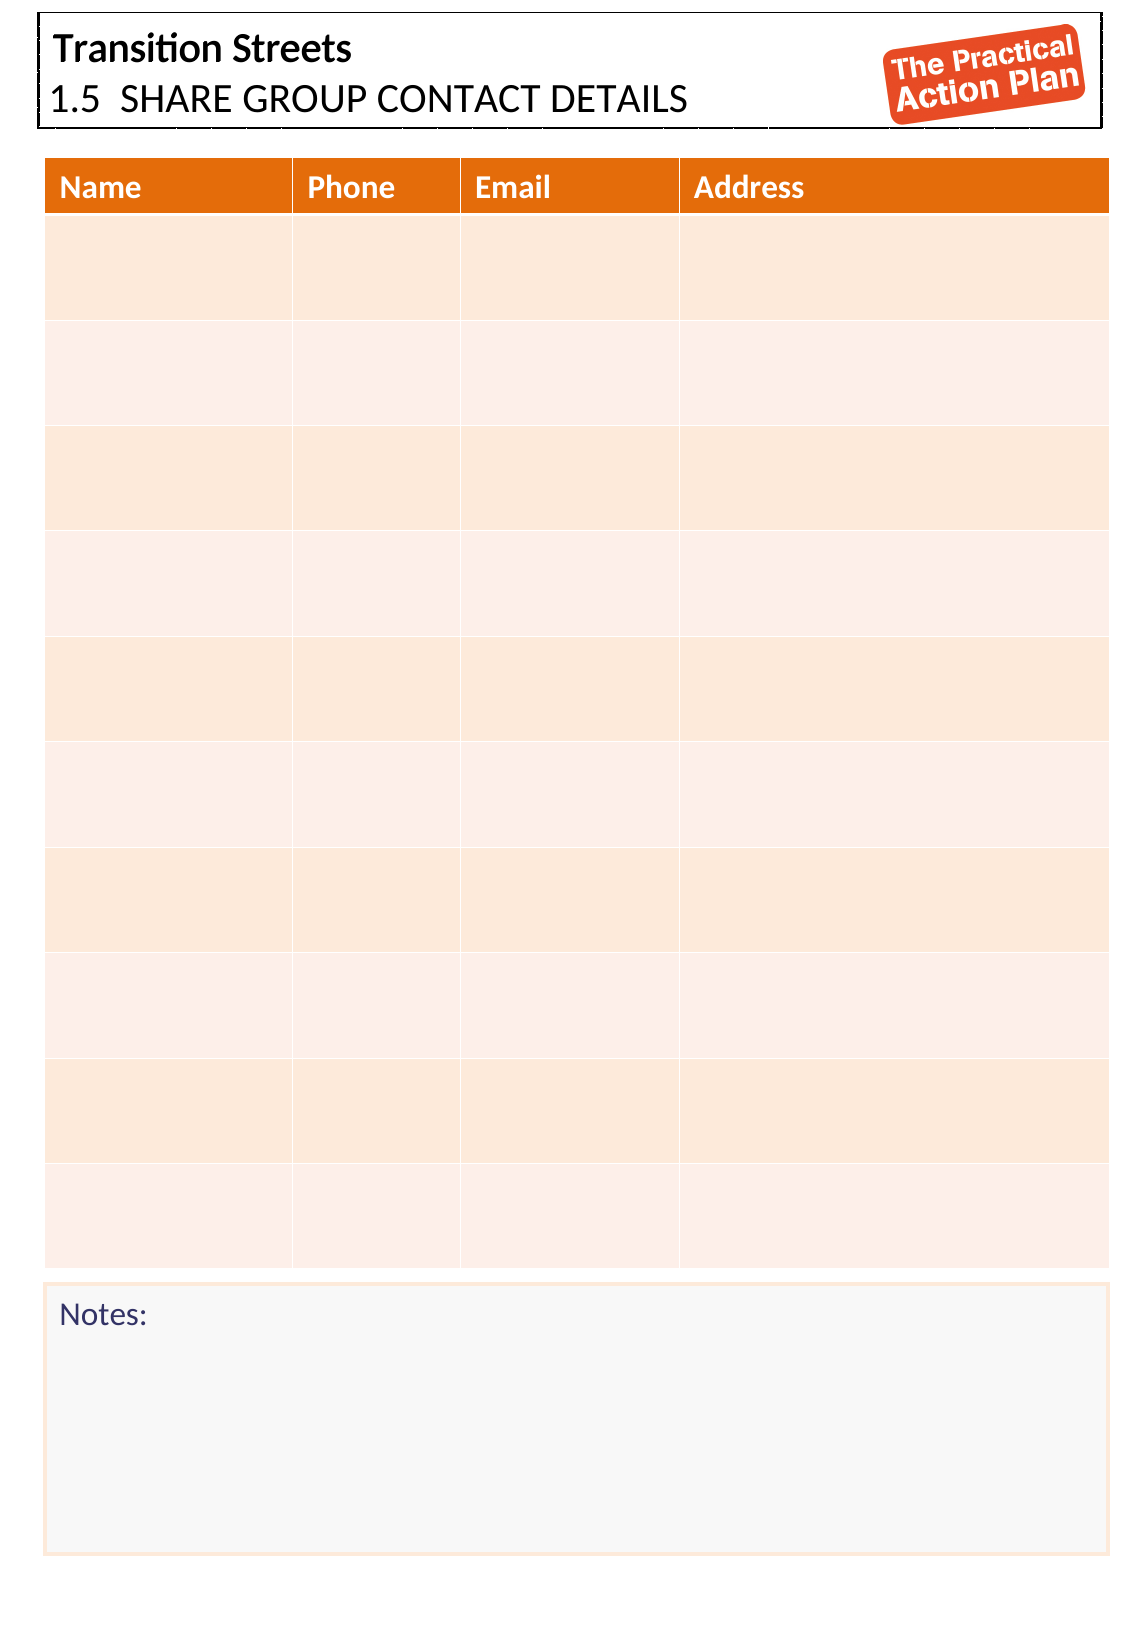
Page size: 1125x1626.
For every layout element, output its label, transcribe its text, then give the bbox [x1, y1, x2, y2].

table_cell [45, 426, 292, 530]
table_cell [45, 953, 292, 1058]
table_header Address [680, 158, 1109, 213]
table_cell [293, 426, 460, 530]
table_cell [461, 742, 679, 847]
table_cell [680, 1059, 1109, 1163]
table_cell [461, 953, 679, 1058]
table_cell [680, 216, 1109, 320]
text_box 1.5 SHARE GROUP CONTACT DETAILS [23, 63, 718, 129]
text_box Notes: [44, 1284, 1108, 1554]
table_cell [461, 216, 679, 320]
table_cell [45, 1164, 292, 1268]
table_cell [461, 1164, 679, 1268]
table_cell [680, 953, 1109, 1058]
table_cell [45, 321, 292, 425]
table_cell [680, 1164, 1109, 1268]
table_cell [293, 531, 460, 636]
table_cell [293, 953, 460, 1058]
table_cell [45, 742, 292, 847]
table_cell [45, 531, 292, 636]
table_cell [293, 1164, 460, 1268]
table_cell [461, 1059, 679, 1163]
table_cell [680, 426, 1109, 530]
table_cell [293, 321, 460, 425]
table_cell [680, 637, 1109, 741]
table_cell [45, 1059, 292, 1163]
table_cell [461, 637, 679, 741]
table_header Name [45, 158, 292, 213]
table_cell [45, 637, 292, 741]
table_cell [461, 531, 679, 636]
table_cell [45, 216, 292, 320]
table_header Phone [293, 158, 460, 213]
table_cell [680, 321, 1109, 425]
table_cell [461, 848, 679, 952]
table_cell [293, 216, 460, 320]
table_cell [680, 531, 1109, 636]
table_cell [461, 426, 679, 530]
text_box Transition Streets [38, 12, 1102, 129]
table_cell [293, 1059, 460, 1163]
table_cell [680, 848, 1109, 952]
table_header Email [461, 158, 679, 213]
table_cell [293, 742, 460, 847]
table_cell [461, 321, 679, 425]
table_cell [293, 637, 460, 741]
table_cell [293, 848, 460, 952]
table_cell [45, 848, 292, 952]
table_cell [680, 742, 1109, 847]
